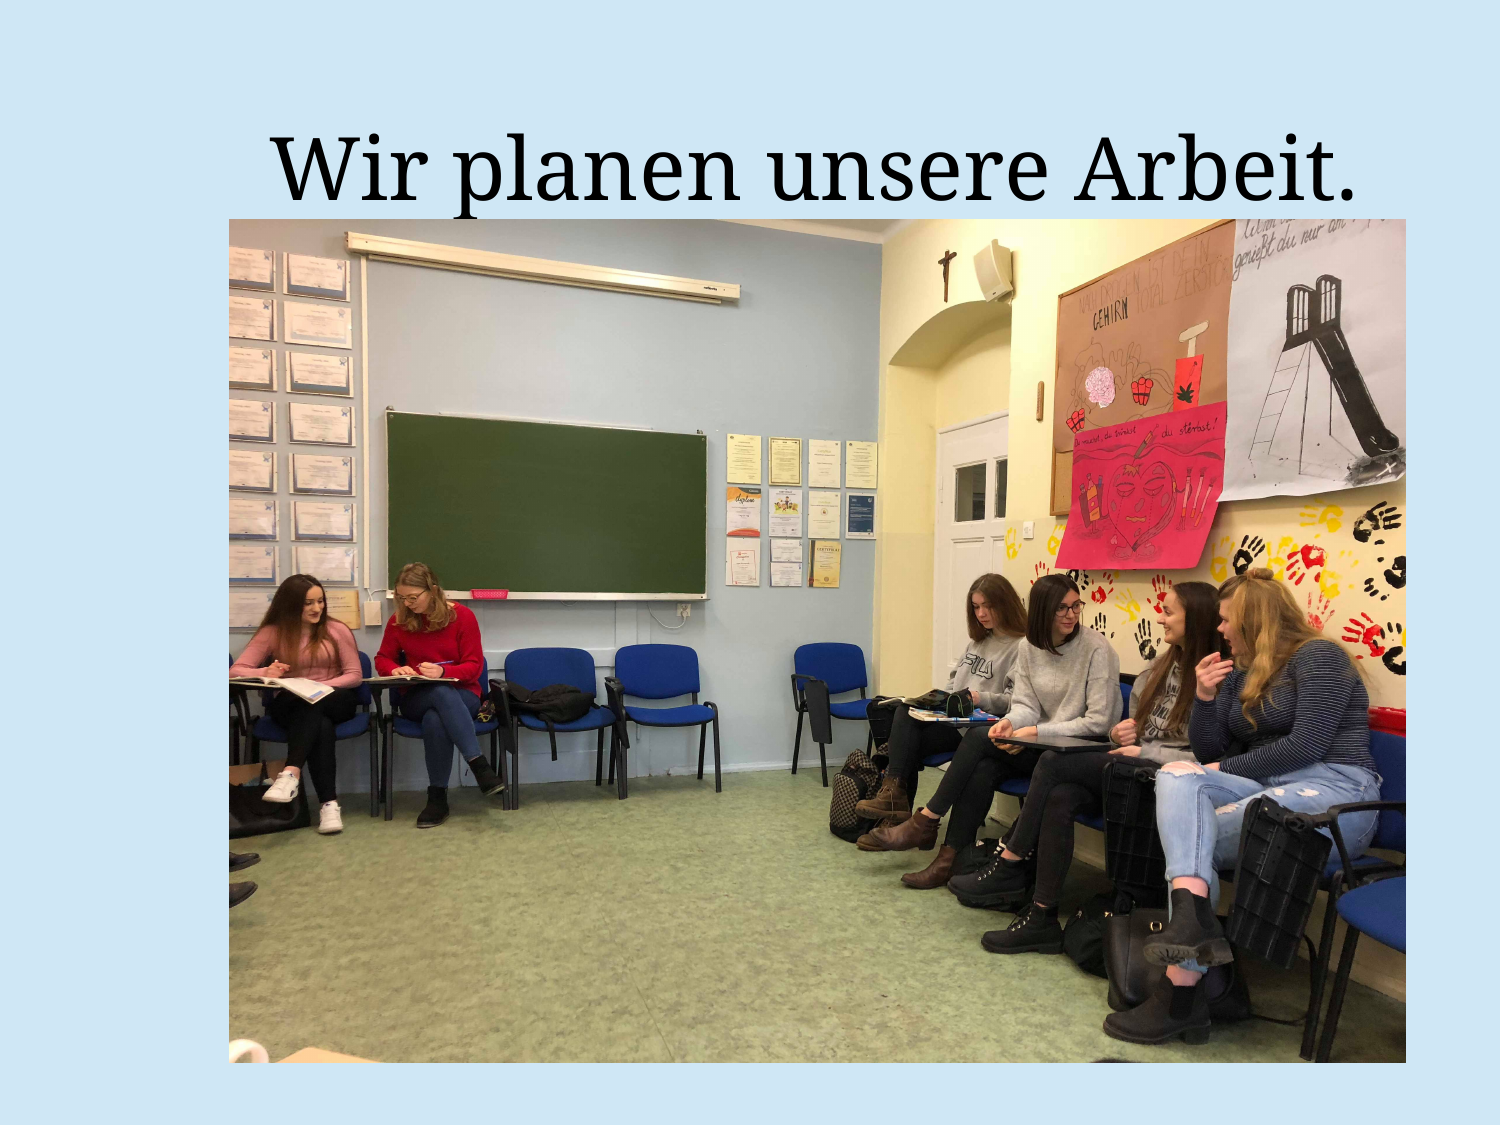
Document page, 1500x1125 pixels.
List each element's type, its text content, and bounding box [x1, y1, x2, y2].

subtitle Wir planen unsere Arbeit. [93, 105, 1444, 206]
picture [229, 219, 1406, 1063]
